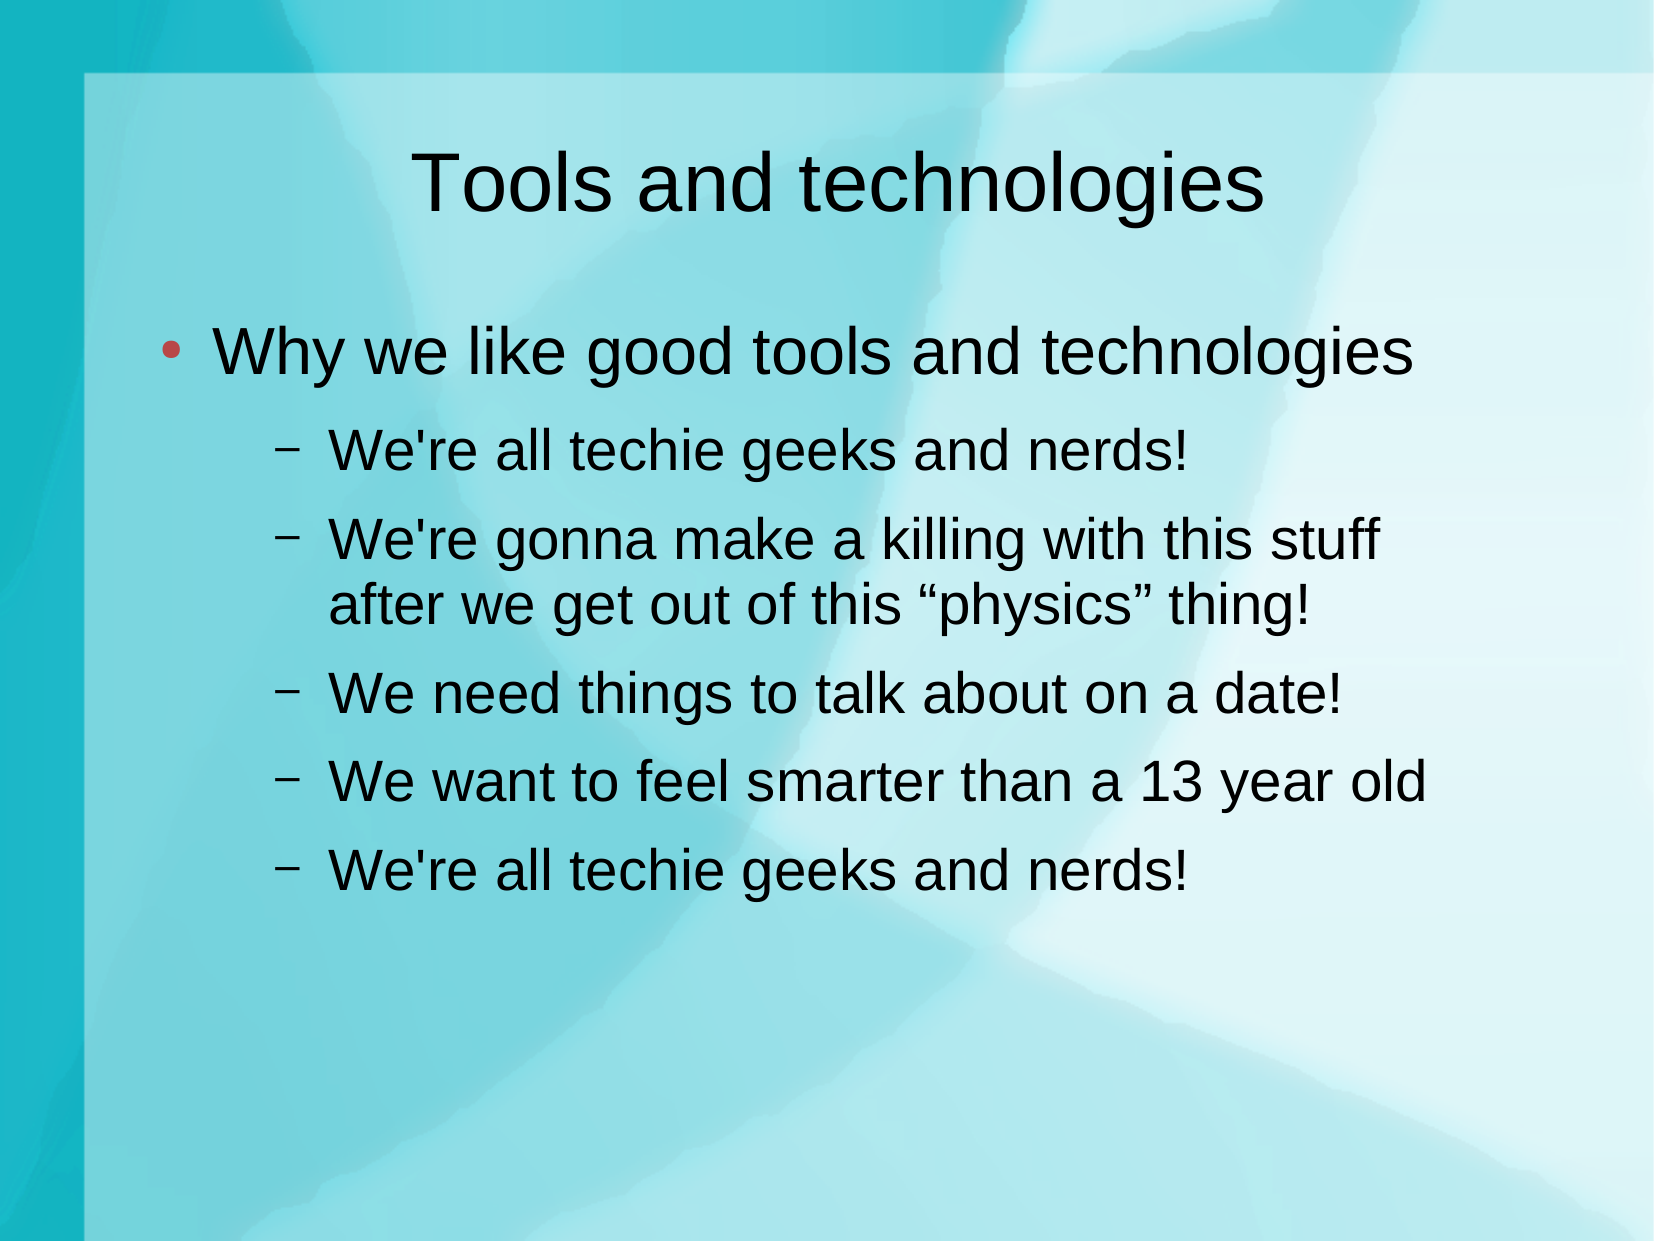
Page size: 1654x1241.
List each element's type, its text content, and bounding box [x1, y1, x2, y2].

title Tools and technologies [94, 78, 1583, 287]
picture [0, 0, 1654, 1241]
list Why we like good tools and technologies We're all techie geeks and nerds! We're gonna make a killing with this stuff after we get out of this “physics” thing! We need things to talk about on a date! We want to feel smarter than a 13 year old We're all techie geeks and nerds! [141, 313, 1506, 999]
